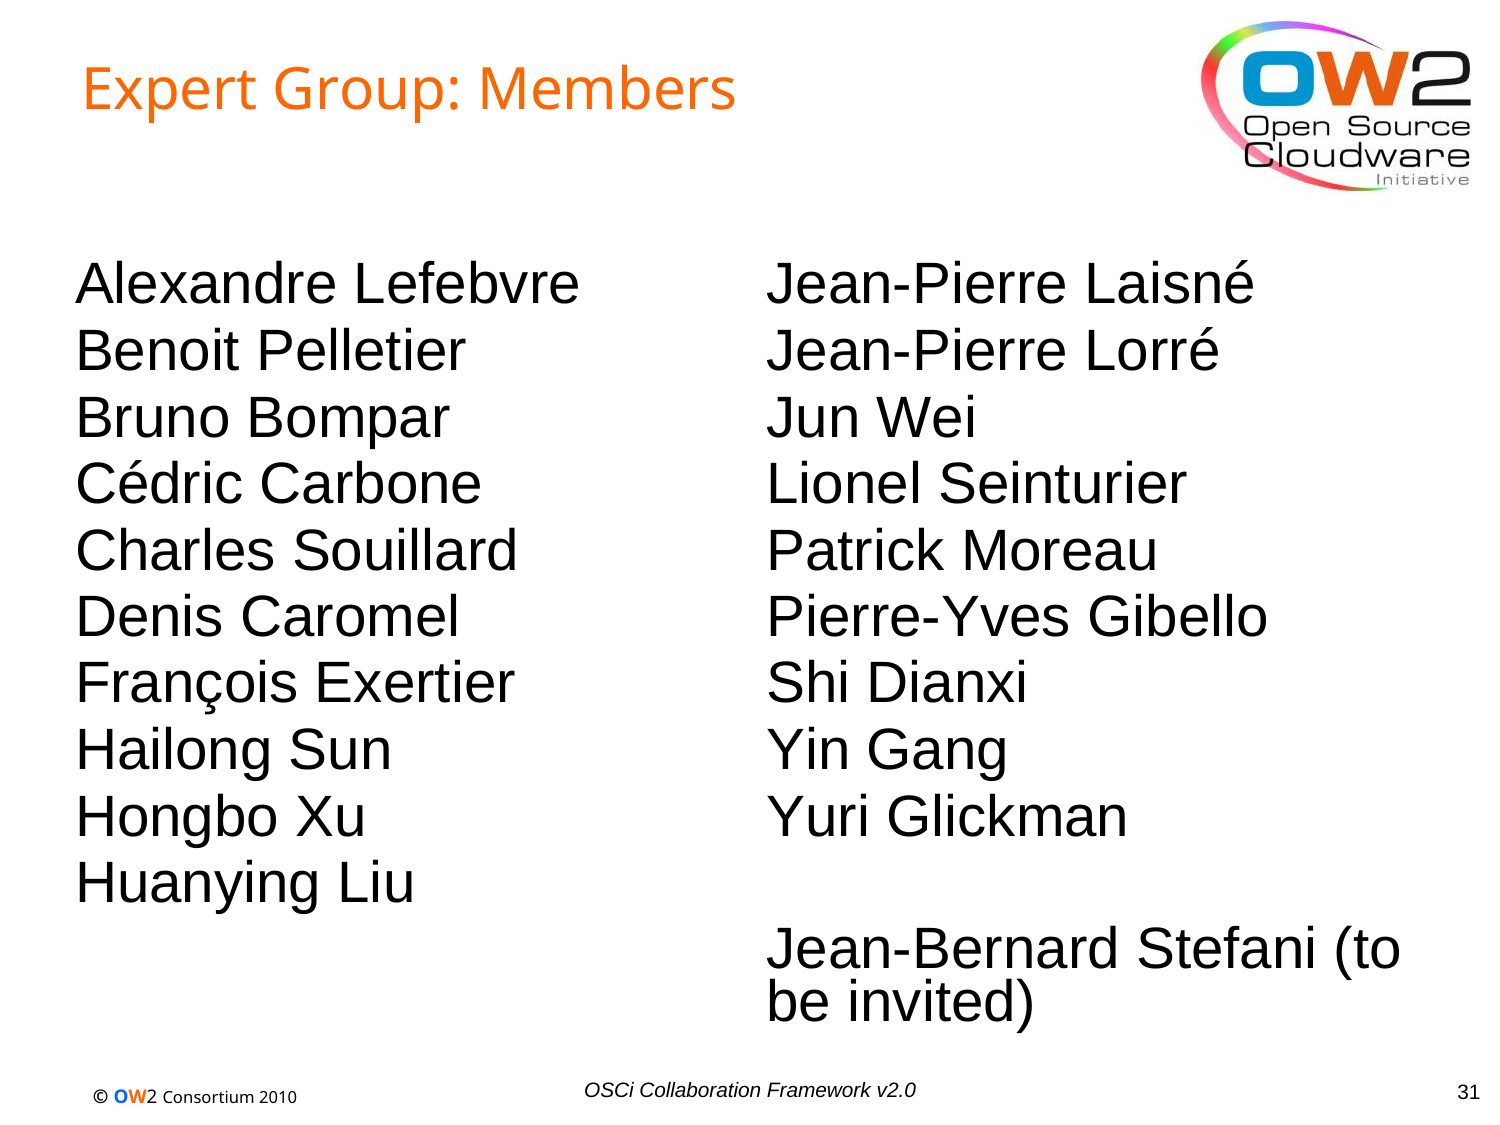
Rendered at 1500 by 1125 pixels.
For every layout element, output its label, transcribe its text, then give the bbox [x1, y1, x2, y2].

list Jean-Pierre Laisné Jean-Pierre Lorré Jun Wei Lionel Seinturier Patrick Moreau Pierre-Yves Gibello Shi Dianxi Yin Gang Yuri Glickman Jean-Bernard Stefani (to be invited) [766, 262, 1425, 1043]
title Expert Group: Members [81, 43, 1182, 213]
list Alexandre Lefebvre Benoit Pelletier Bruno Bompar Cédric Carbone Charles Souillard Denis Caromel François Exertier Hailong Sun Hongbo Xu Huanying Liu [74, 262, 766, 1005]
picture [1199, 19, 1472, 195]
